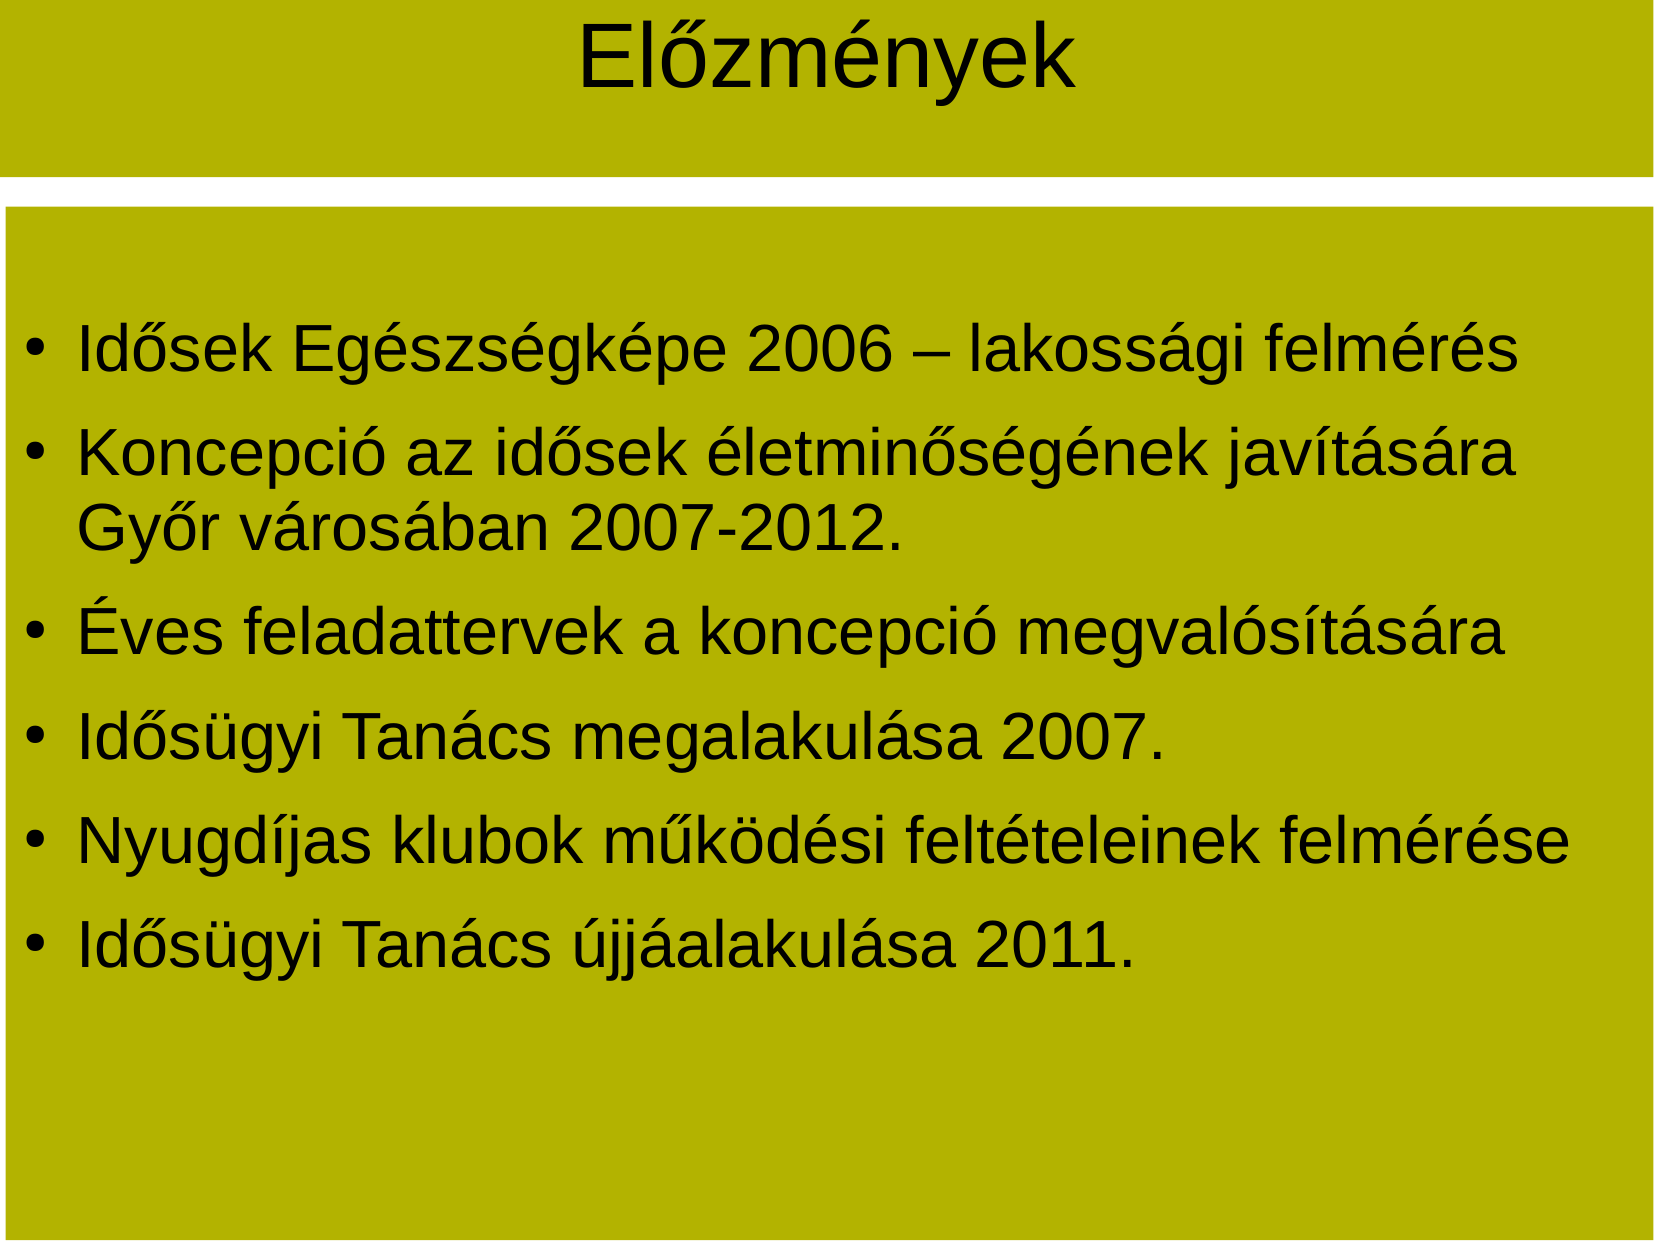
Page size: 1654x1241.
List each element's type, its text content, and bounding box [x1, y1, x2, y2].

list Idősek Egészségképe 2006 – lakossági felmérés Koncepció az idősek életminőségének javítására Győr városában 2007-2012. Éves feladattervek a koncepció megvalósítására Idősügyi Tanács megalakulása 2007. Nyugdíjas klubok működési feltételeinek felmérése Idősügyi Tanács újjáalakulása 2011. [5, 206, 1654, 1241]
title Előzmények [0, 0, 1654, 178]
